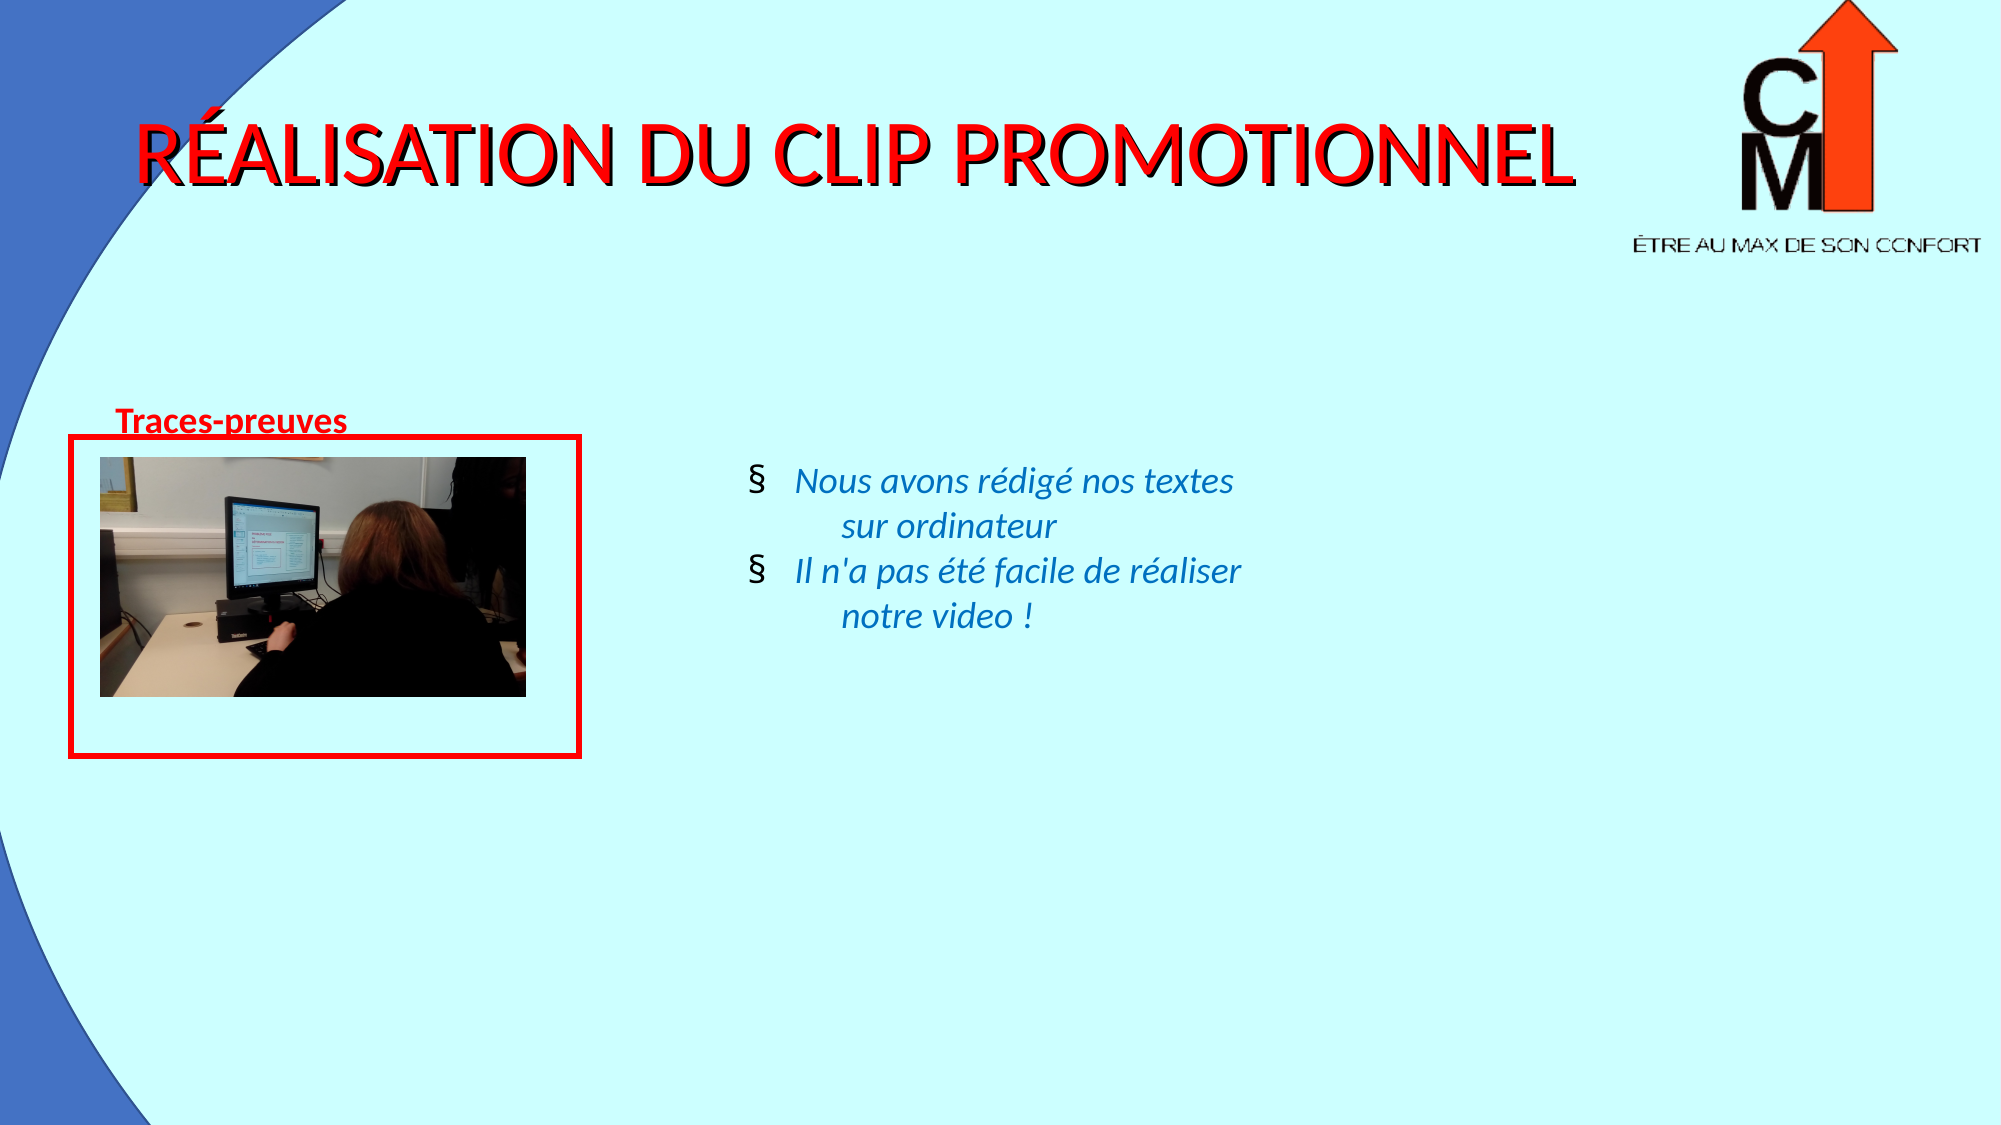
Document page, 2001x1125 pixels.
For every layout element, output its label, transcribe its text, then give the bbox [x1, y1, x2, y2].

picture [100, 457, 526, 697]
picture [1476, 0, 2001, 556]
text_box RÉALISATION DU CLIP PROMOTIONNEL [118, 83, 1726, 211]
text_box Traces-preuves [100, 388, 364, 449]
text_box Nous avons rédigé nos textes sur ordinateur Il n'a pas été facile de réaliser notre video ! [733, 449, 1299, 644]
